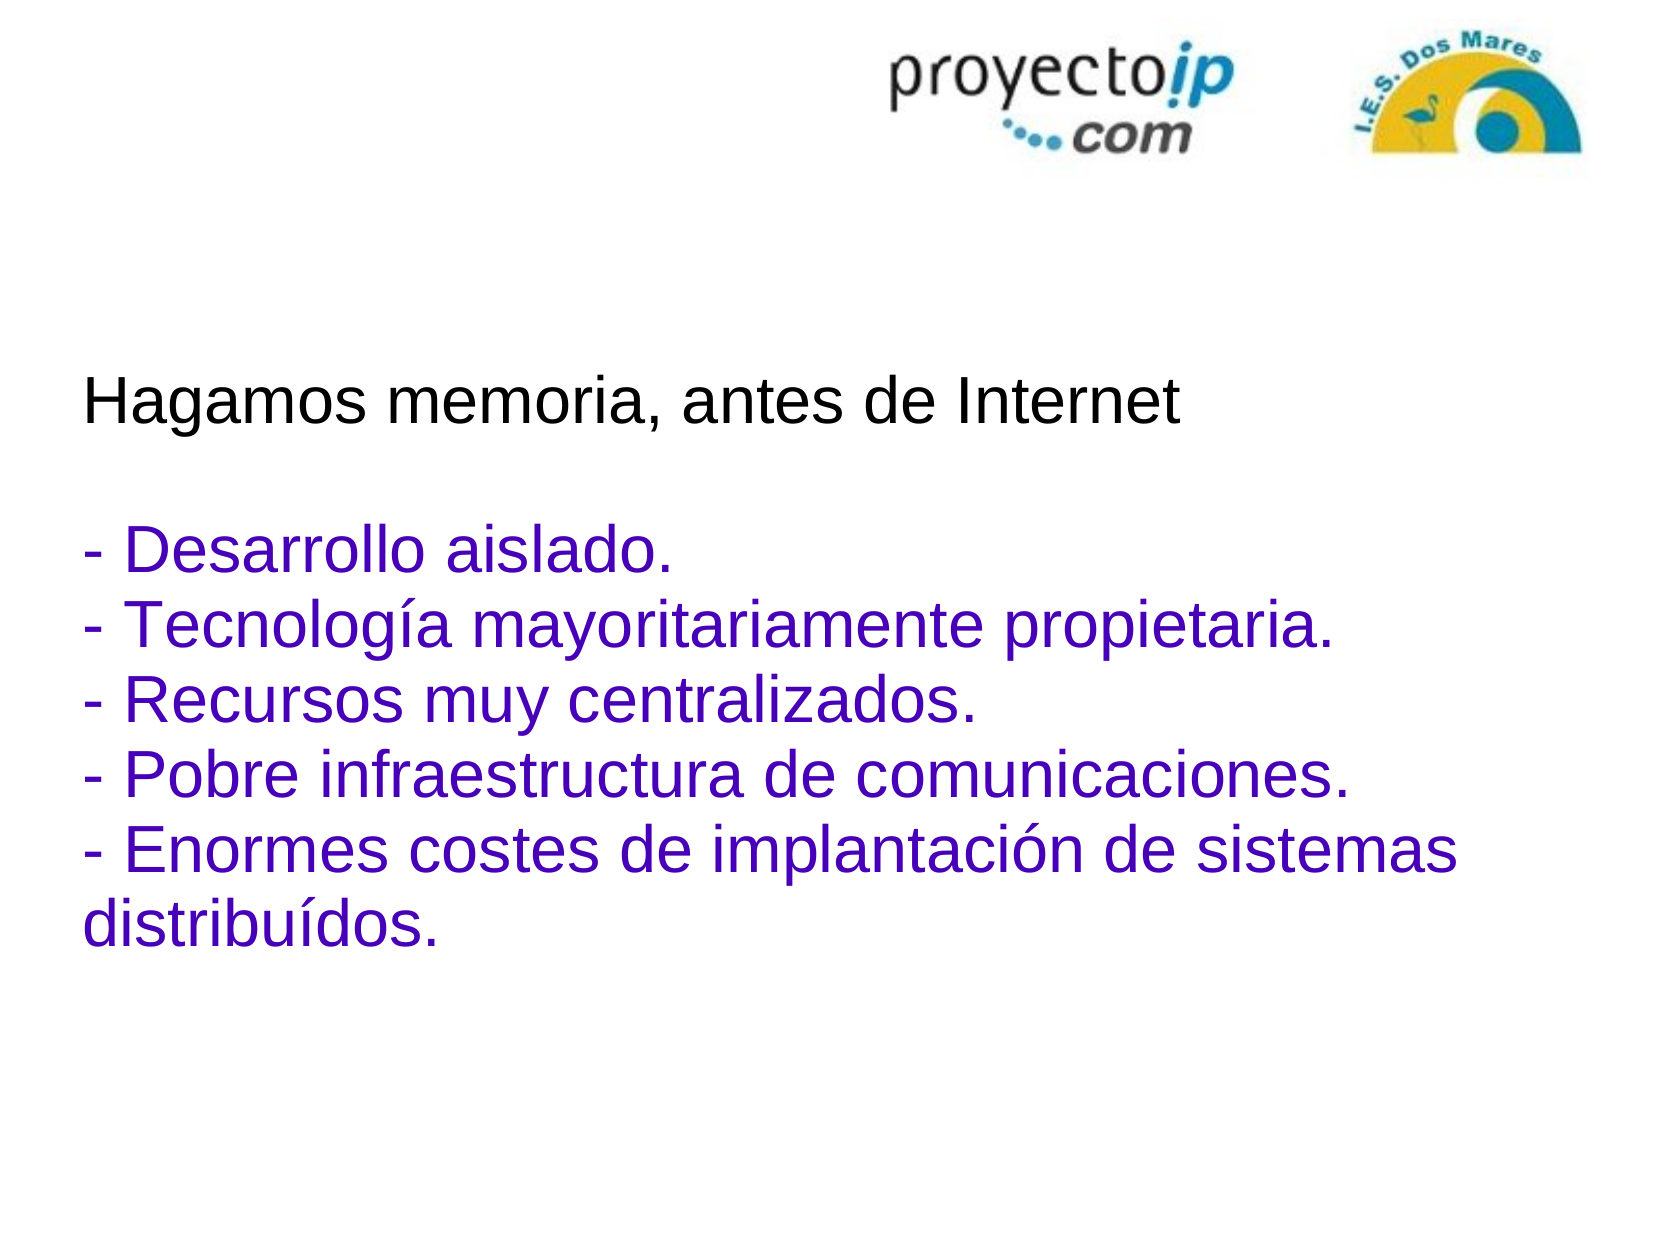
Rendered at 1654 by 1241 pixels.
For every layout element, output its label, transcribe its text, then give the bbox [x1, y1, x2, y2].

picture [856, 19, 1635, 178]
subtitle Hagamos memoria, antes de Internet - Desarrollo aislado. - Tecnología mayoritariamente propietaria. - Recursos muy centralizados. - Pobre infraestructura de comunicaciones. - Enormes costes de implantación de sistemas distribuídos. [82, 290, 1571, 1109]
